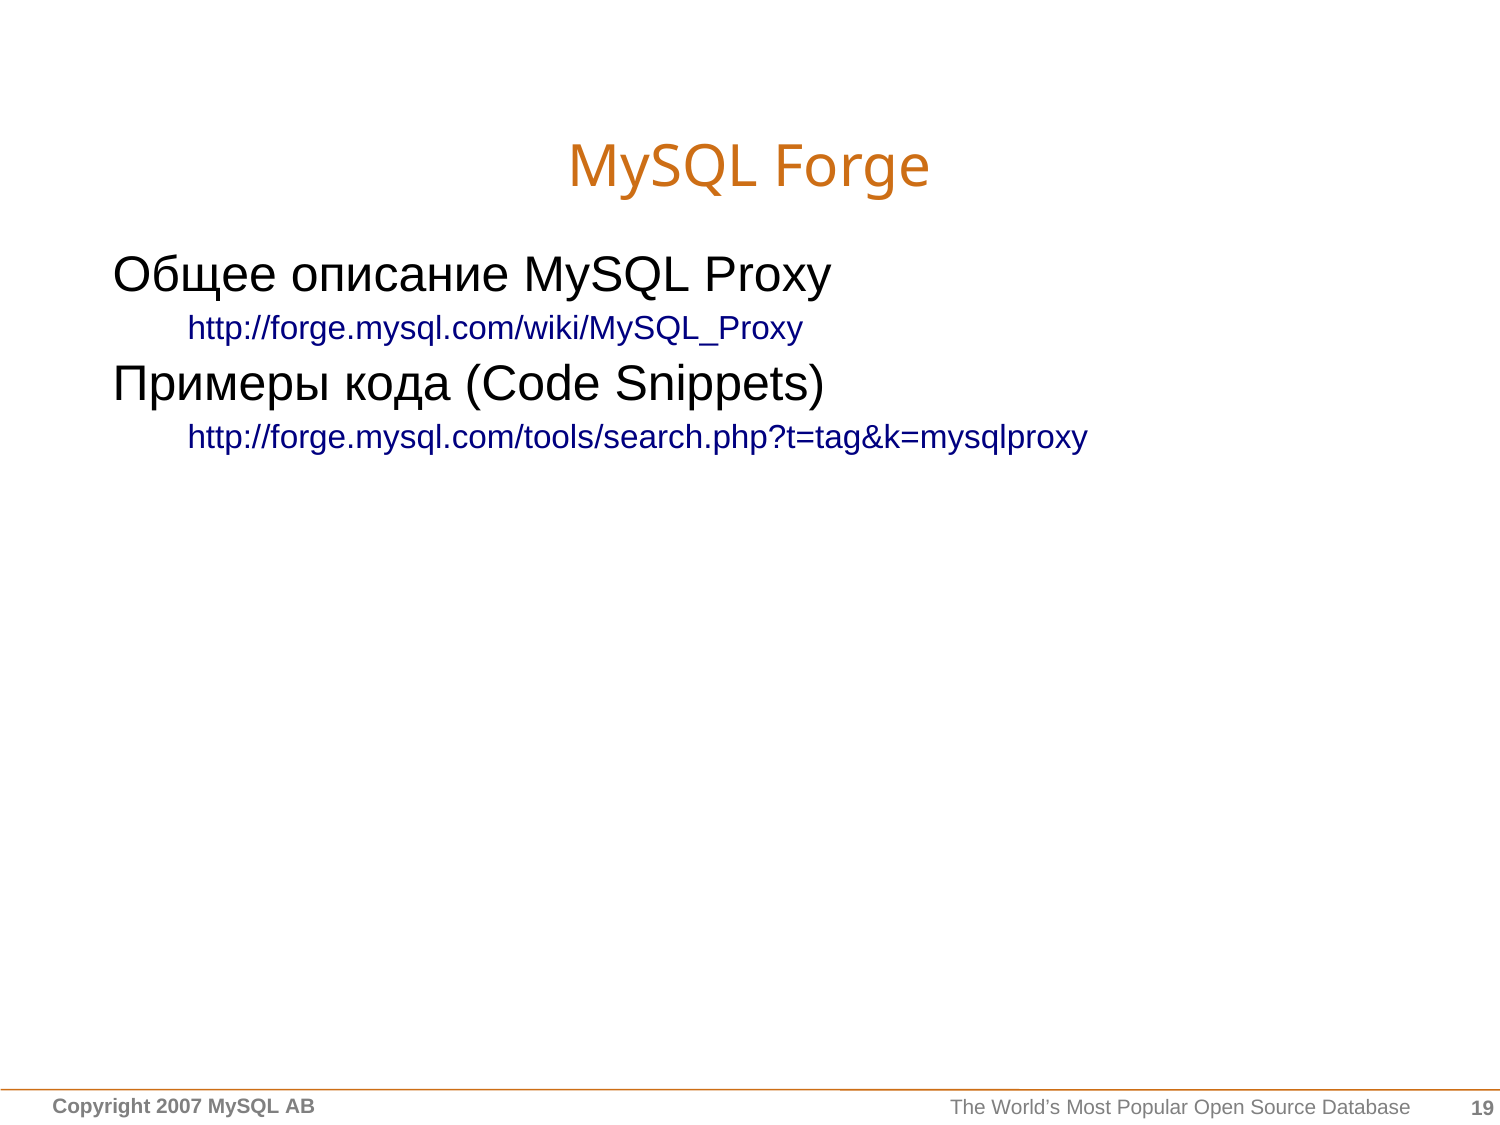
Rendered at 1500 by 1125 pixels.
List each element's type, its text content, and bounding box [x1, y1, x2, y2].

list Общее описание MySQL Proxy http://forge.mysql.com/wiki/MySQL_Proxy Примеры кода (Code Snippets) http://forge.mysql.com/tools/search.php?t=tag&k=mysqlproxy [112, 249, 1388, 1113]
title MySQL Forge [0, 87, 1500, 225]
